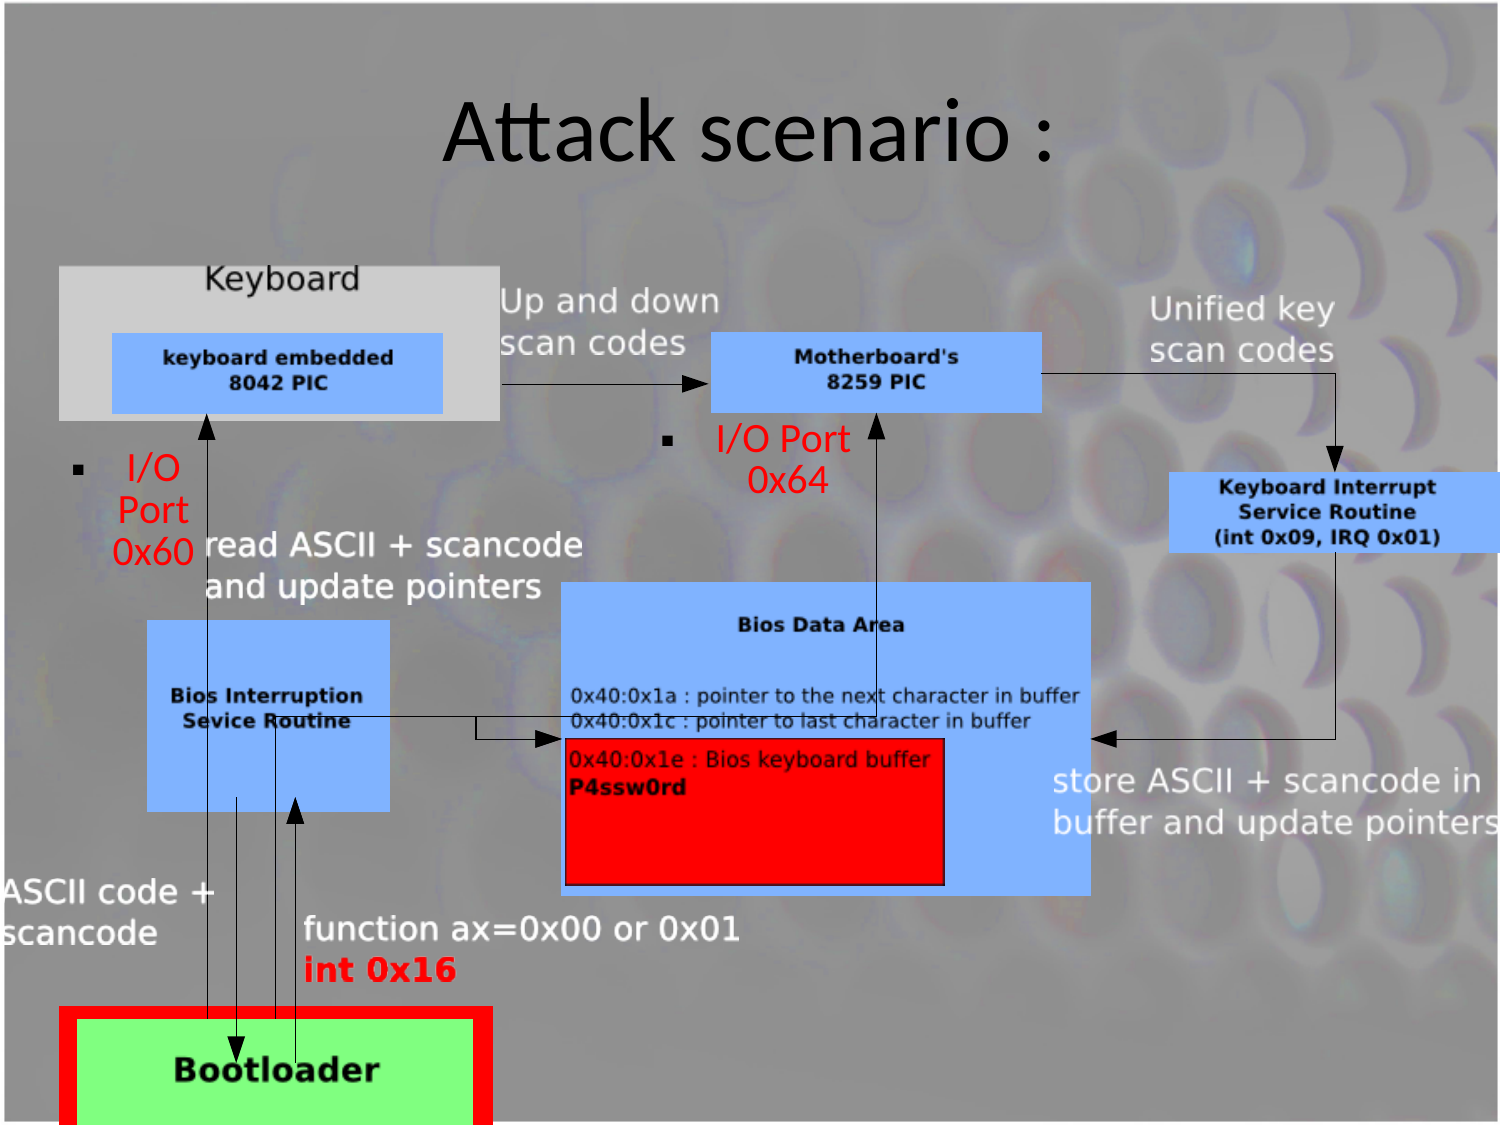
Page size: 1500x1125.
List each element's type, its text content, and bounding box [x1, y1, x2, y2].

list I/O Port 0x64 [620, 413, 886, 562]
list I/O Port 0x60 [0, 442, 237, 615]
title Attack scenario : [75, 13, 1426, 265]
picture [0, 0, 1500, 1125]
